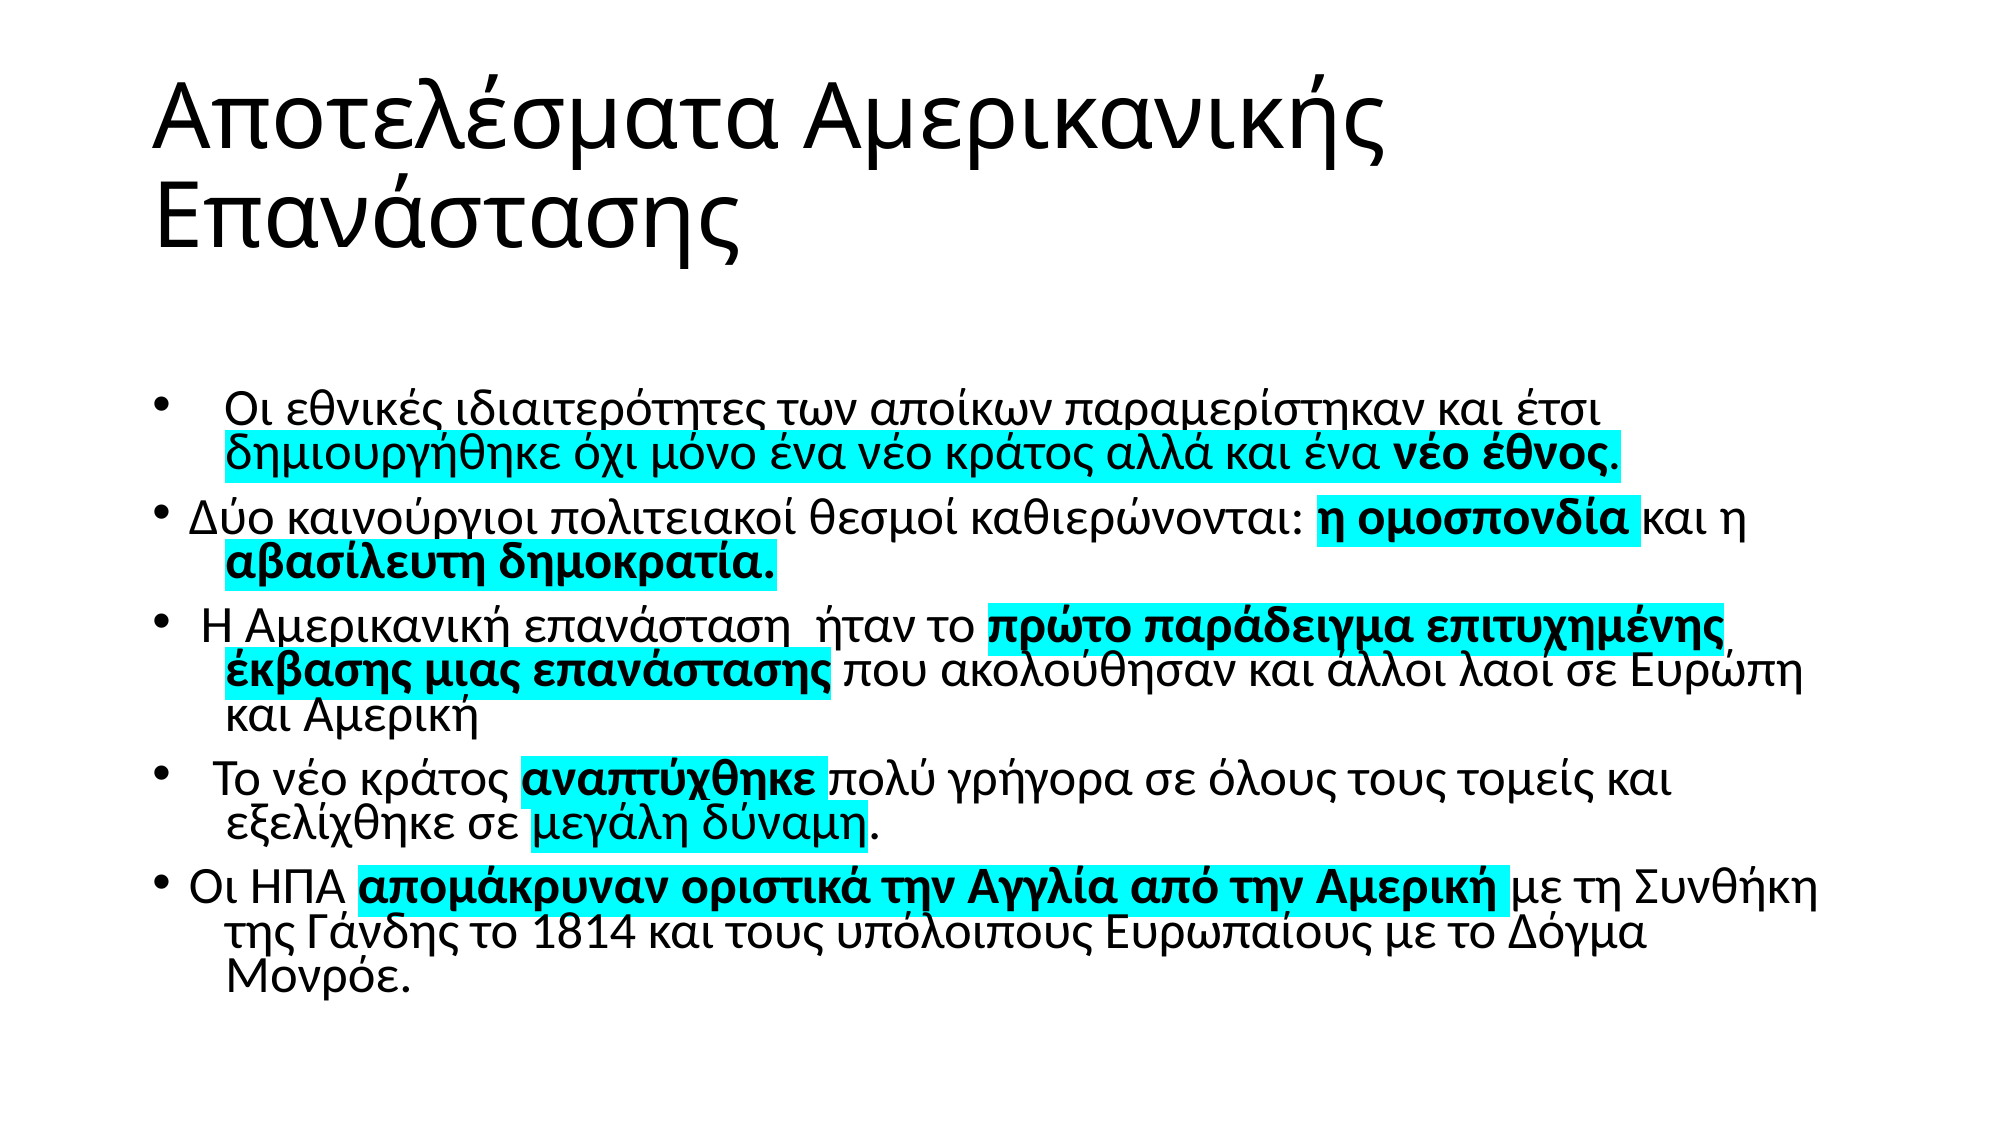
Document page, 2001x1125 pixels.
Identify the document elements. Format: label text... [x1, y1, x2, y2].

list Οι εθνικές ιδιαιτερότητες των αποίκων παραμερίστηκαν και έτσι δημιουργήθηκε όχι μόνο ένα νέο κράτος αλλά και ένα νέο έθνος. Δύο καινούργιοι πολιτειακοί θεσμοί καθιερώνονται: η ομοσπονδία και η αβασίλευτη δημοκρατία. Η Αμερικανική επανάσταση ήταν το πρώτο παράδειγμα επιτυχημένης έκβασης μιας επανάστασης που ακολούθησαν και άλλοι λαοί σε Ευρώπη και Αμερική Το νέο κράτος αναπτύχθηκε πολύ γρήγορα σε όλους τους τομείς και εξελίχθηκε σε μεγάλη δύναμη. Οι ΗΠΑ απομάκρυναν οριστικά την Αγγλία από την Αμερική με τη Συνθήκη της Γάνδης το 1814 και τους υπόλοιπους Ευρωπαίους με το Δόγμα Μονρόε. [137, 299, 1863, 1014]
title Αποτελέσματα Αμερικανικής Επανάστασης [137, 59, 1863, 278]
